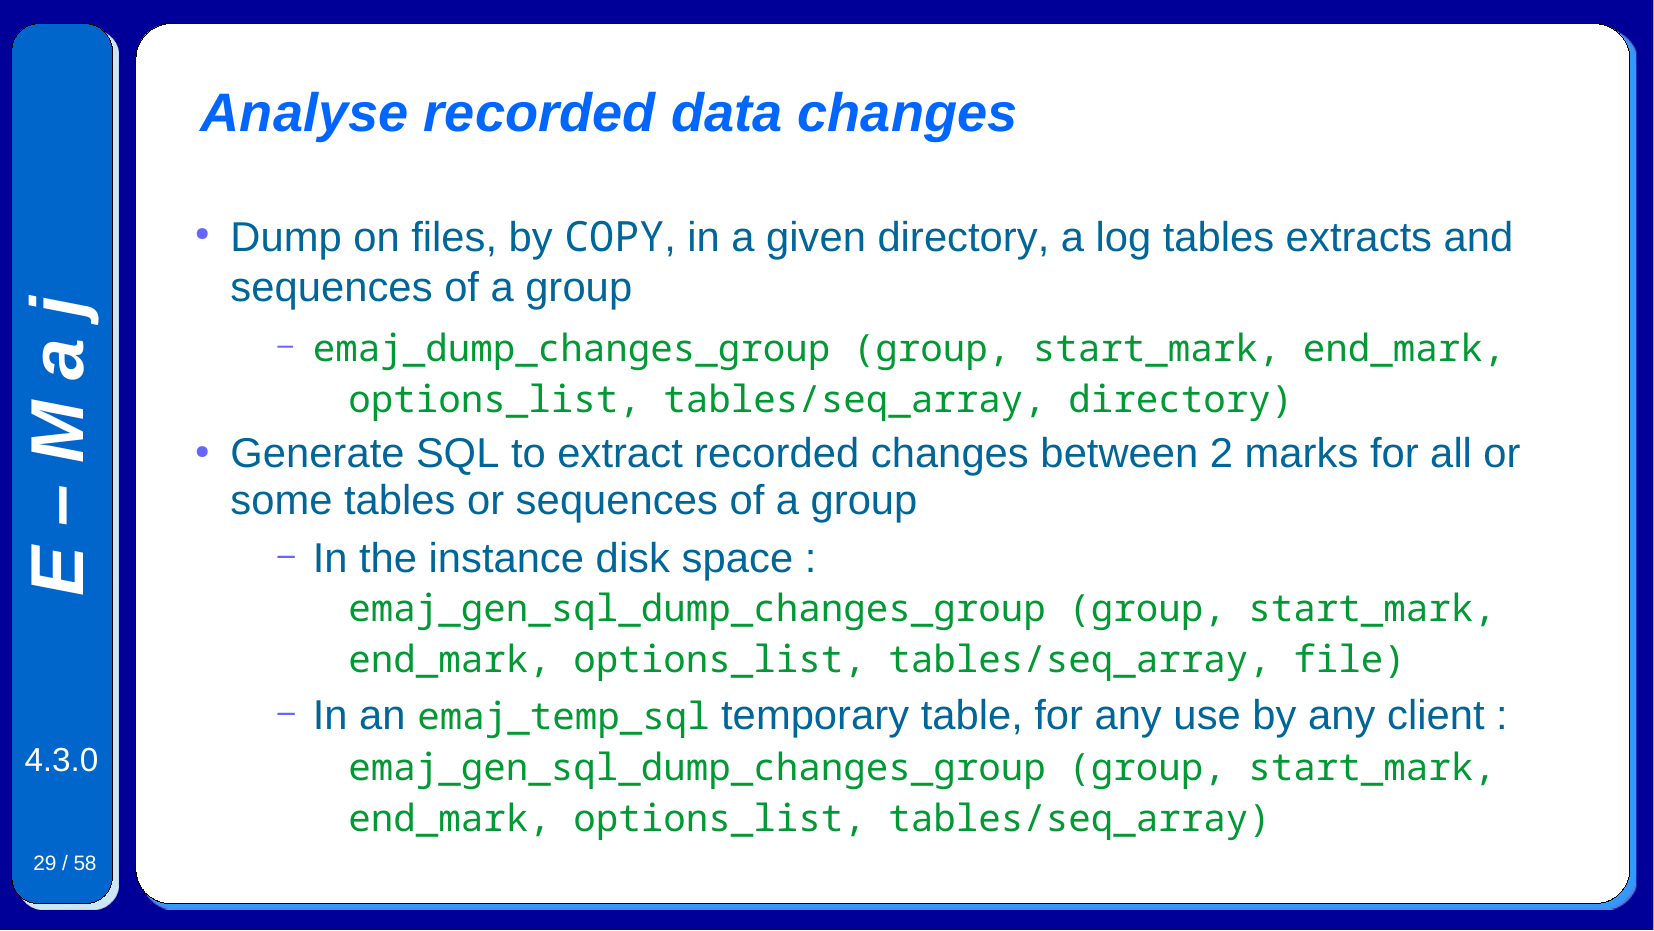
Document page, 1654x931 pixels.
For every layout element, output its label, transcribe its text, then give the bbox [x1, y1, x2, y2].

list Dump on files, by COPY, in a given directory, a log tables extracts and sequences of a group emaj_dump_changes_group (group, start_mark, end_mark, options_list, tables/seq_array, directory) Generate SQL to extract recorded changes between 2 marks for all or some tables or sequences of a group In the instance disk space : emaj_gen_sql_dump_changes_group (group, start_mark, end_mark, options_list, tables/seq_array, file) In an emaj_temp_sql temporary table, for any use by any client : emaj_gen_sql_dump_changes_group (group, start_mark, end_mark, options_list, tables/seq_array) [177, 206, 1587, 881]
title Analyse recorded data changes [200, 34, 1575, 191]
